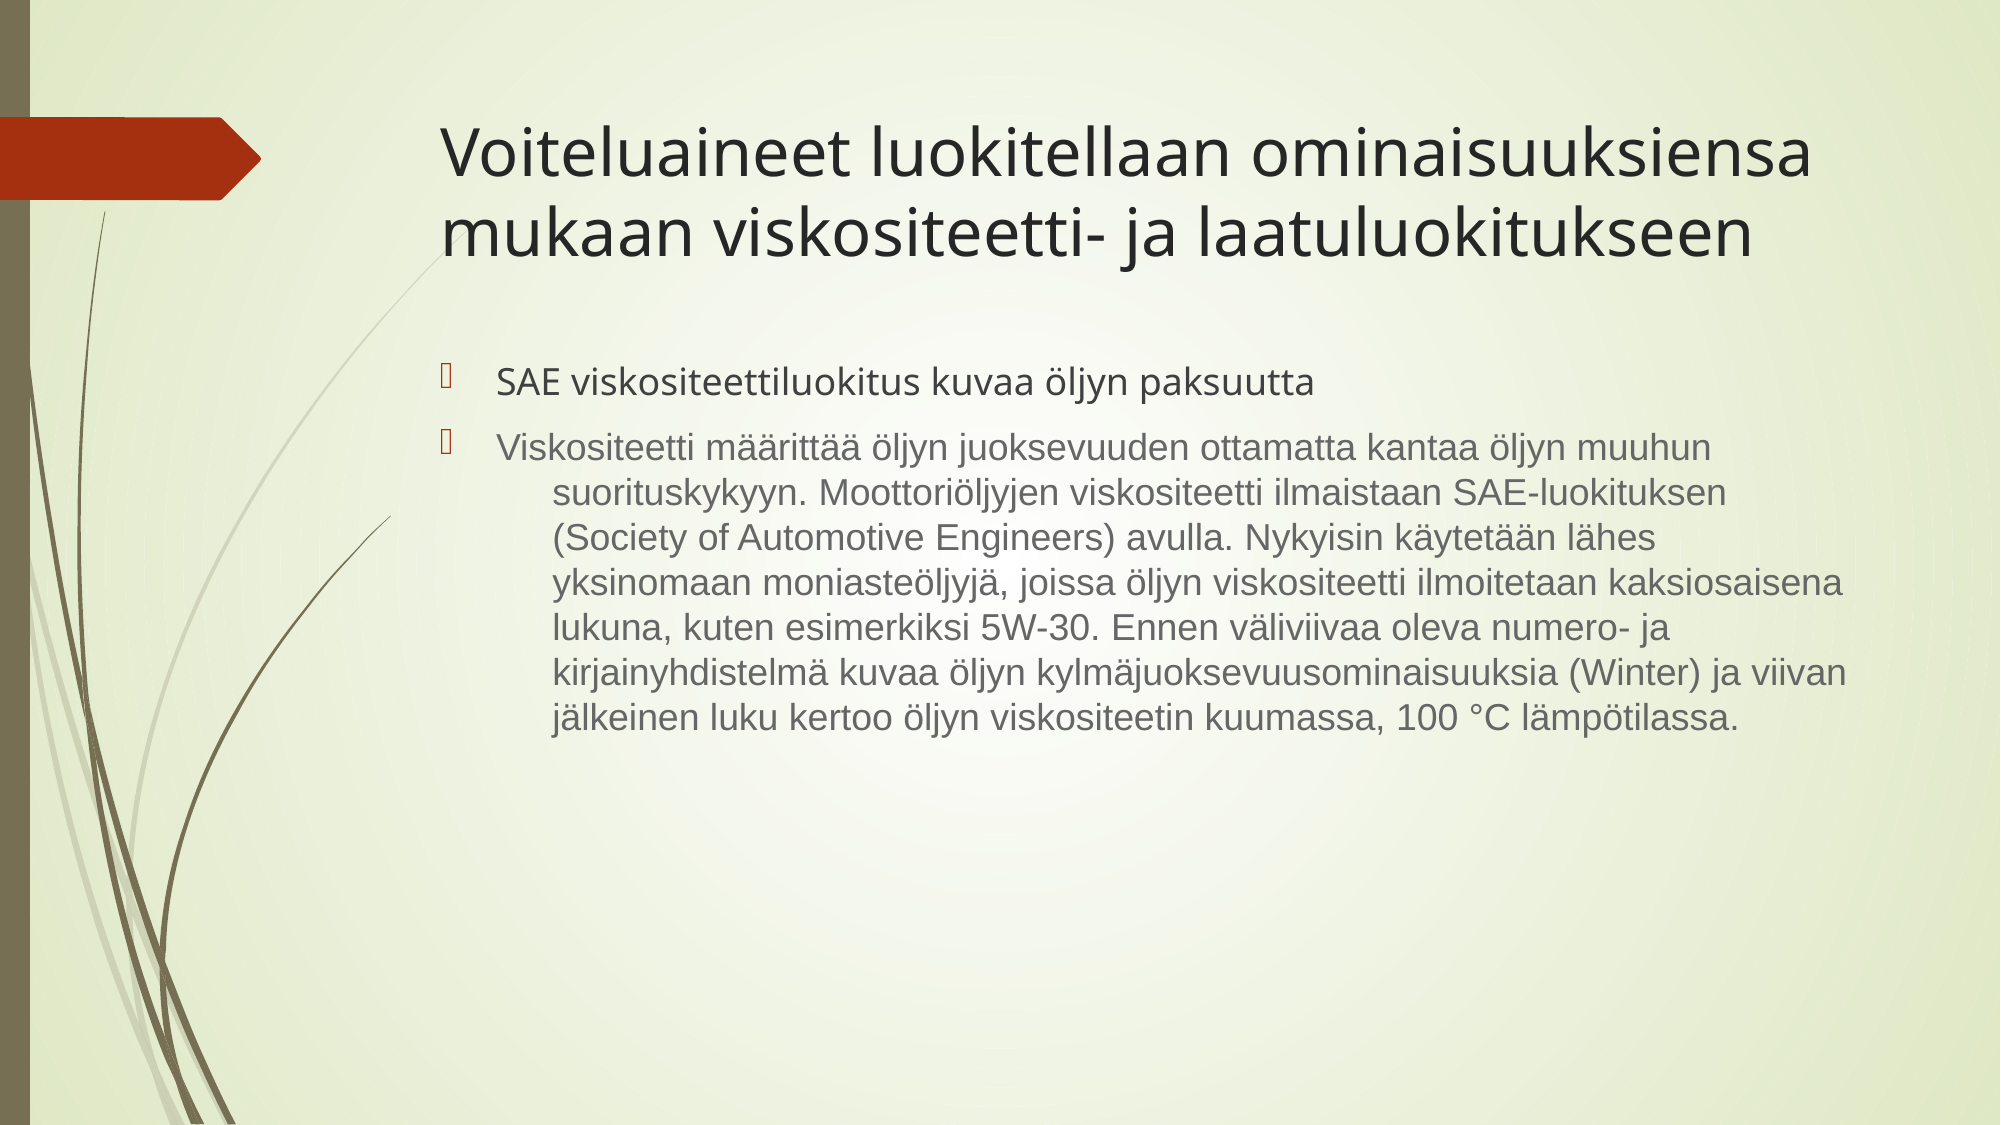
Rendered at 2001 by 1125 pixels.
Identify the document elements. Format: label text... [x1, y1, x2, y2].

list SAE viskositeettiluokitus kuvaa öljyn paksuutta Viskositeetti määrittää öljyn juoksevuuden ottamatta kantaa öljyn muuhun suorituskykyyn. Moottoriöljyjen viskositeetti ilmaistaan SAE-luokituksen (Society of Automotive Engineers) avulla. Nykyisin käytetään lähes yksinomaan moniasteöljyjä, joissa öljyn viskositeetti ilmoitetaan kaksiosaisena lukuna, kuten esimerkiksi 5W-30. Ennen väliviivaa oleva numero- ja kirjainyhdistelmä kuvaa öljyn kylmäjuoksevuusominaisuuksia (Winter) ja viivan jälkeinen luku kertoo öljyn viskositeetin kuumassa, 100 °C lämpötilassa. [424, 350, 1888, 970]
title Voiteluaineet luokitellaan ominaisuuksiensa mukaan viskositeetti- ja laatuluokitukseen [425, 102, 1888, 313]
